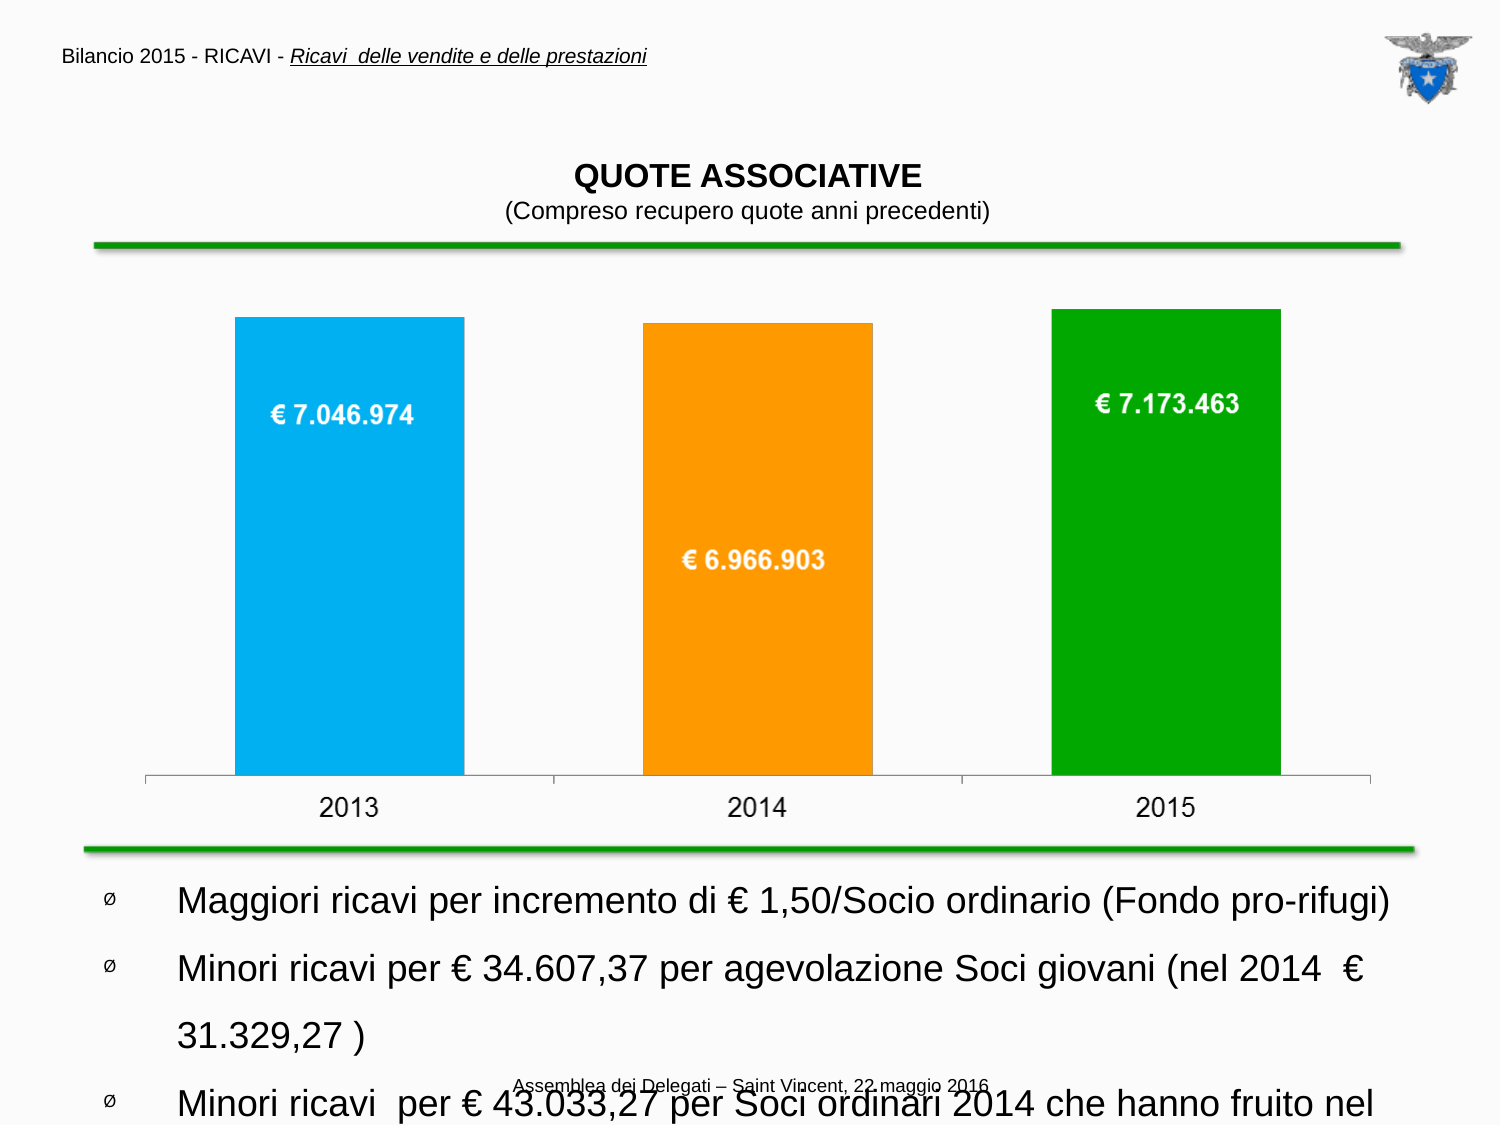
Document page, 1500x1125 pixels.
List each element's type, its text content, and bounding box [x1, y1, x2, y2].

text_box Maggiori ricavi per incremento di € 1,50/Socio ordinario (Fondo pro-rifugi) Minori ricavi per € 34.607,37 per agevolazione Soci giovani (nel 2014 € 31.329,27 ) Minori ricavi per € 43.033,27 per Soci ordinari 2014 che hanno fruito nel 2015 dell’agevolazione Soci ordinari “juniores” [88, 846, 1460, 1125]
text_box QUOTE ASSOCIATIVE (Compreso recupero quote anni precedenti) [257, 139, 1239, 218]
picture [78, 218, 1426, 865]
text_box Assemblea dei Delegati – Saint Vincent, 22 maggio 2016 [263, 1066, 1238, 1105]
picture [1382, 29, 1477, 112]
text_box Bilancio 2015 - RICAVI - Ricavi delle vendite e delle prestazioni [46, 35, 715, 76]
